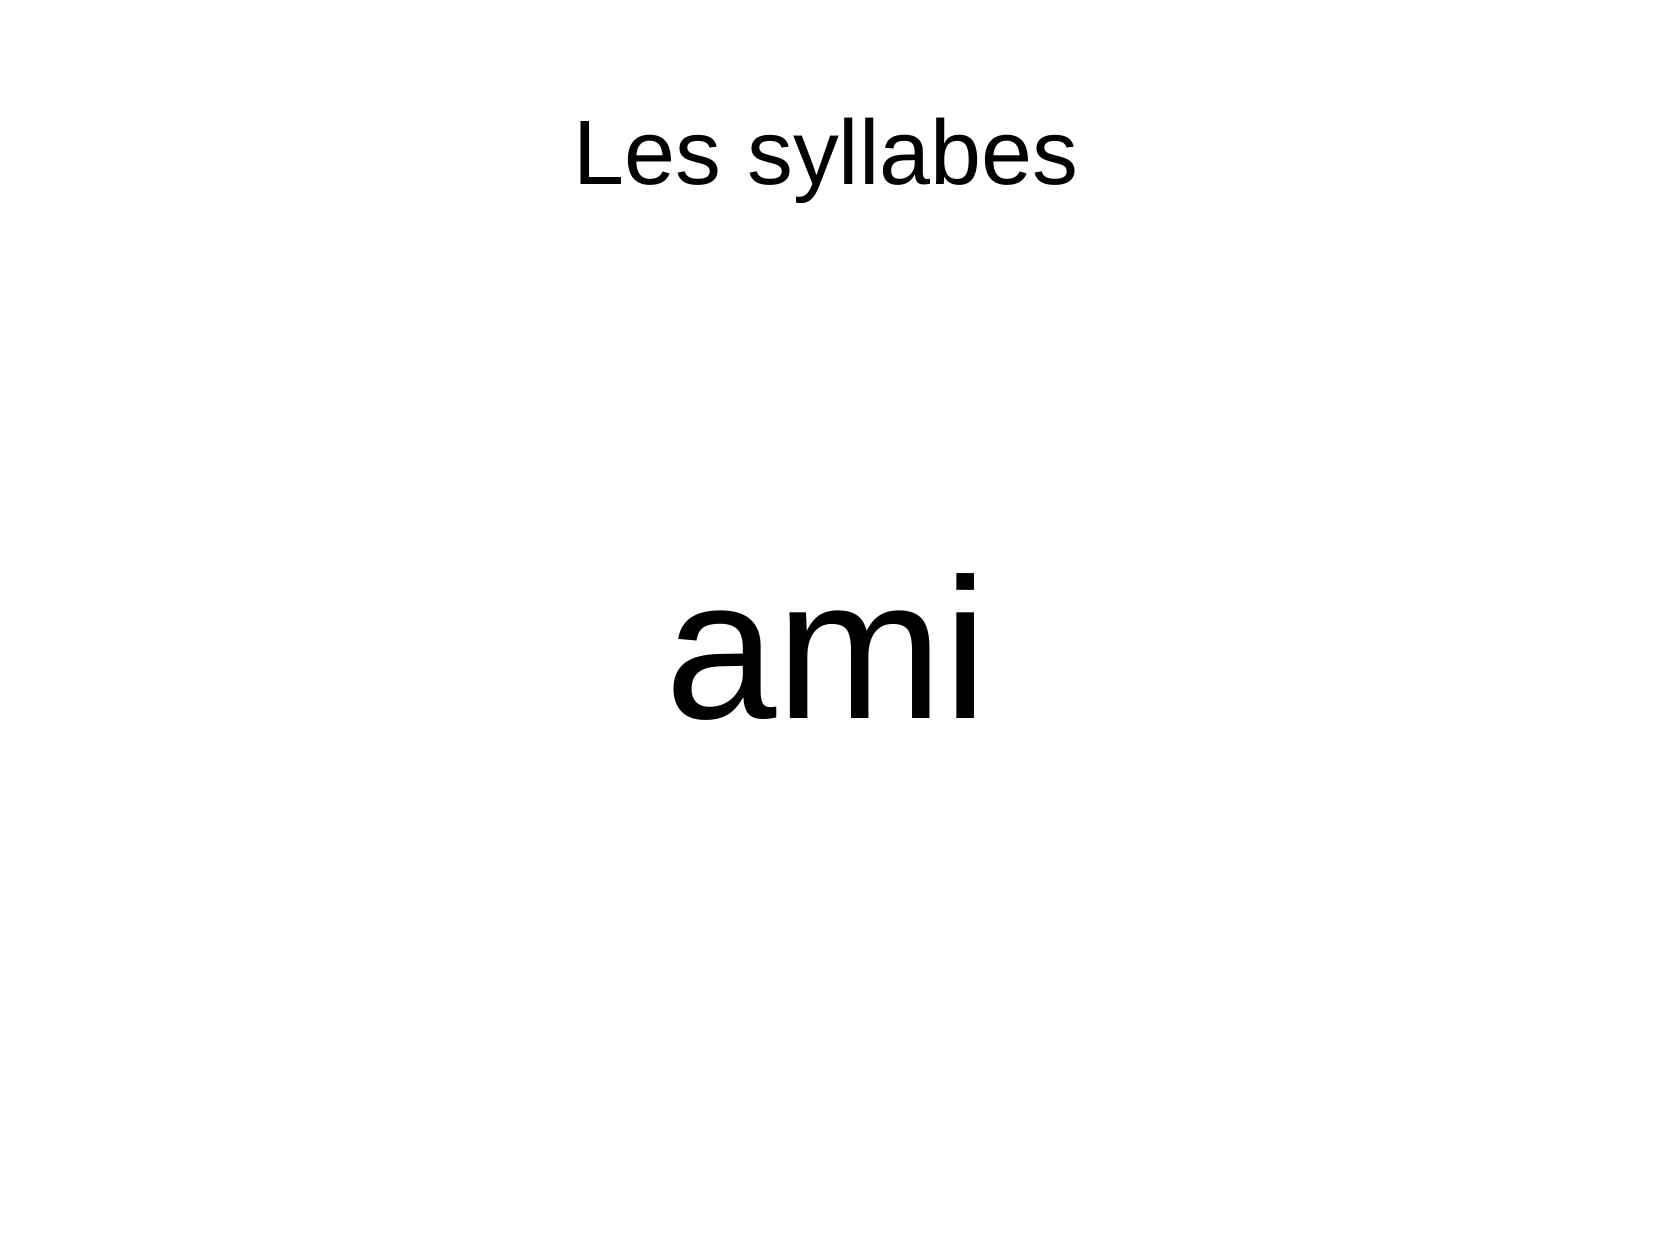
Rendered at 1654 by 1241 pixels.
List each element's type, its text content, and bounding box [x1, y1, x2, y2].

subtitle ami [82, 290, 1571, 1010]
title Les syllabes [82, 49, 1571, 257]
